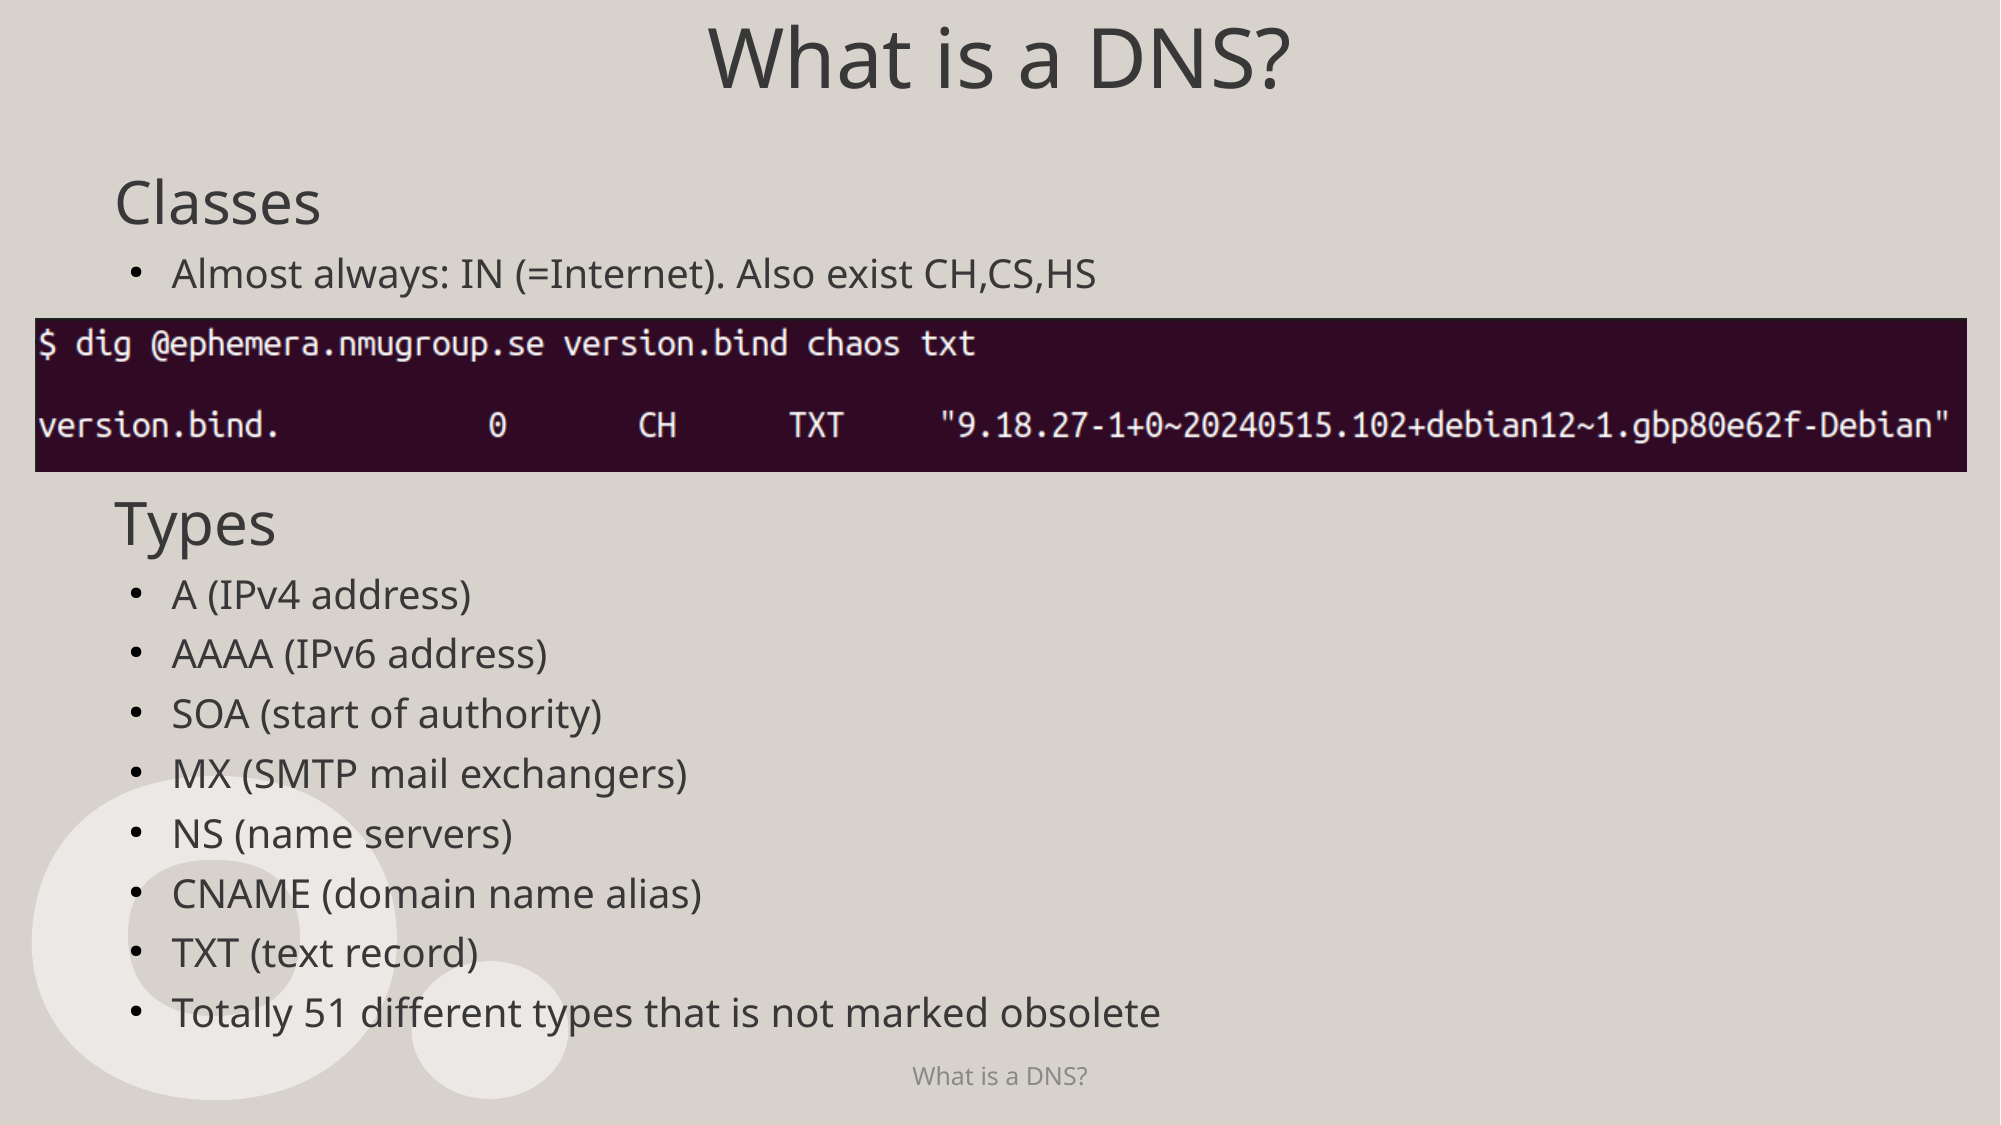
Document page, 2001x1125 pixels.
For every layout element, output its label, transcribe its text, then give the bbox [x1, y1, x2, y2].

list Classes Almost always: IN (=Internet). Also exist CH,CS,HS Types A (IPv4 address) AAAA (IPv6 address) SOA (start of authority) MX (SMTP mail exchangers) NS (name servers) CNAME (domain name alias) TXT (text record) Totally 51 different types that is not marked obsolete [99, 472, 1890, 1046]
picture [35, 318, 1967, 472]
footer What is a DNS? [662, 1046, 1338, 1105]
title What is a DNS? [0, 5, 2000, 119]
list Classes Almost always: IN (=Internet). Also exist CH,CS,HS Types A (IPv4 address) AAAA (IPv6 address) SOA (start of authority) MX (SMTP mail exchangers) NS (name servers) CNAME (domain name alias) TXT (text record) Totally 51 different types that is not marked obsolete [99, 165, 1890, 318]
